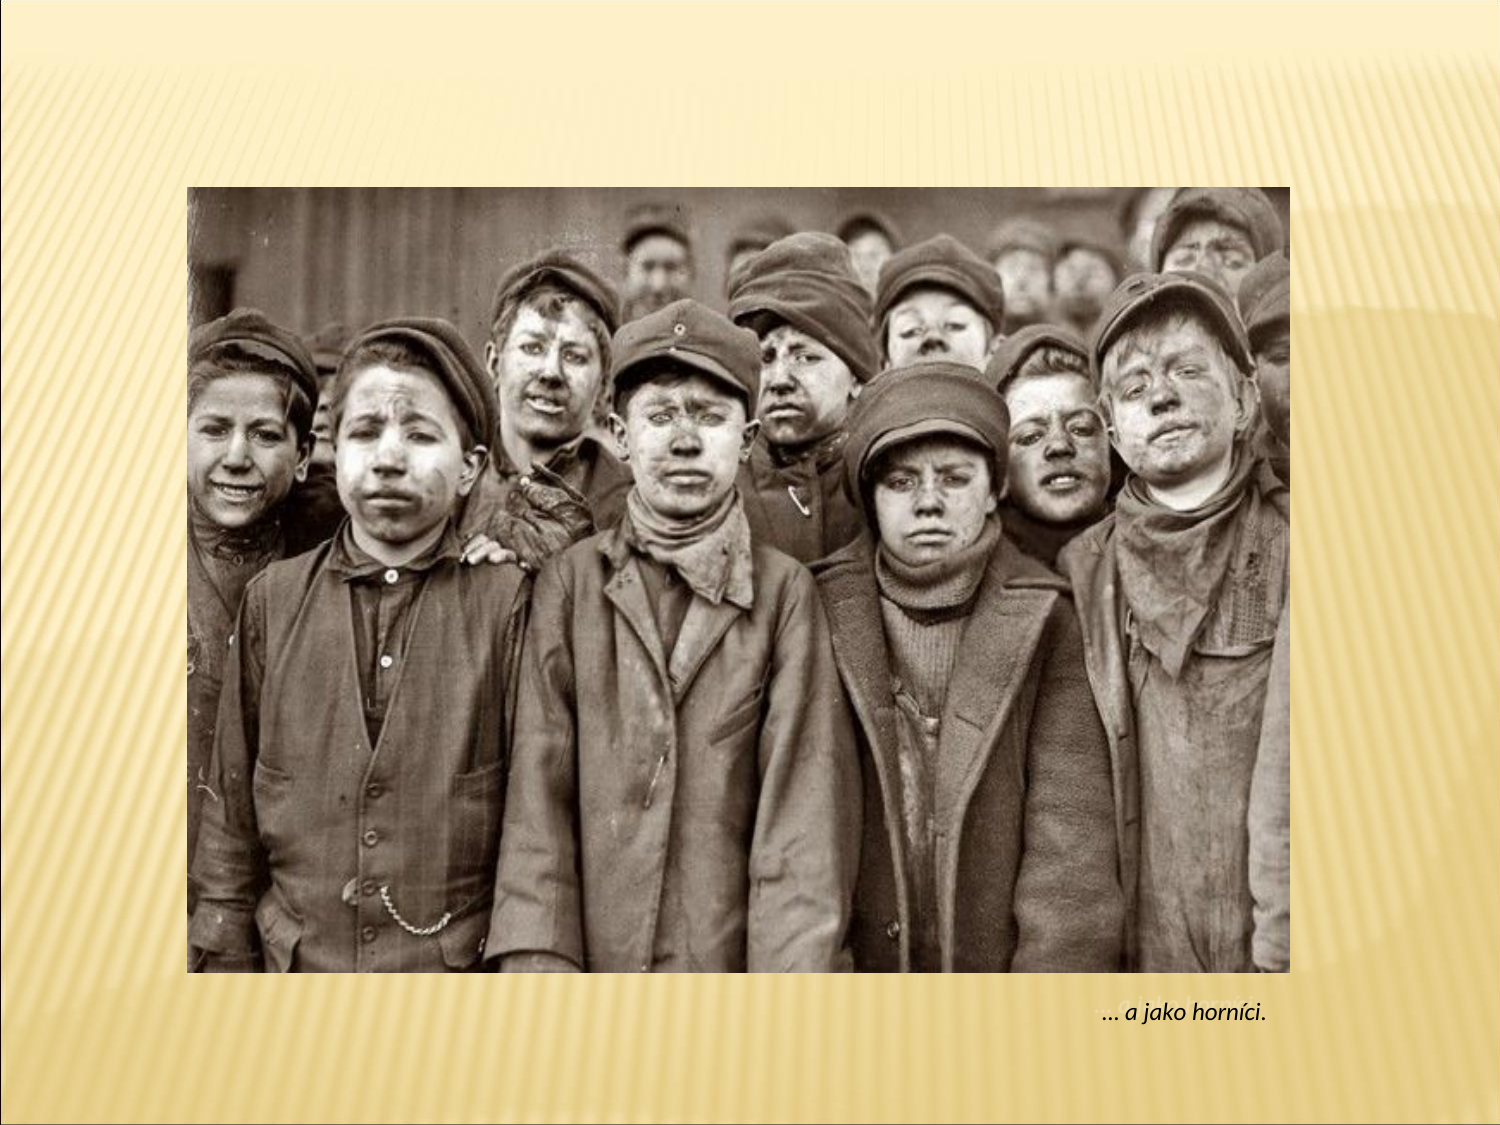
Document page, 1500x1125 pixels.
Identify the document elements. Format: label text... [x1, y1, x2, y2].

picture [0, 0, 1500, 1125]
text_box … a jako horníci. [1087, 987, 1301, 1033]
